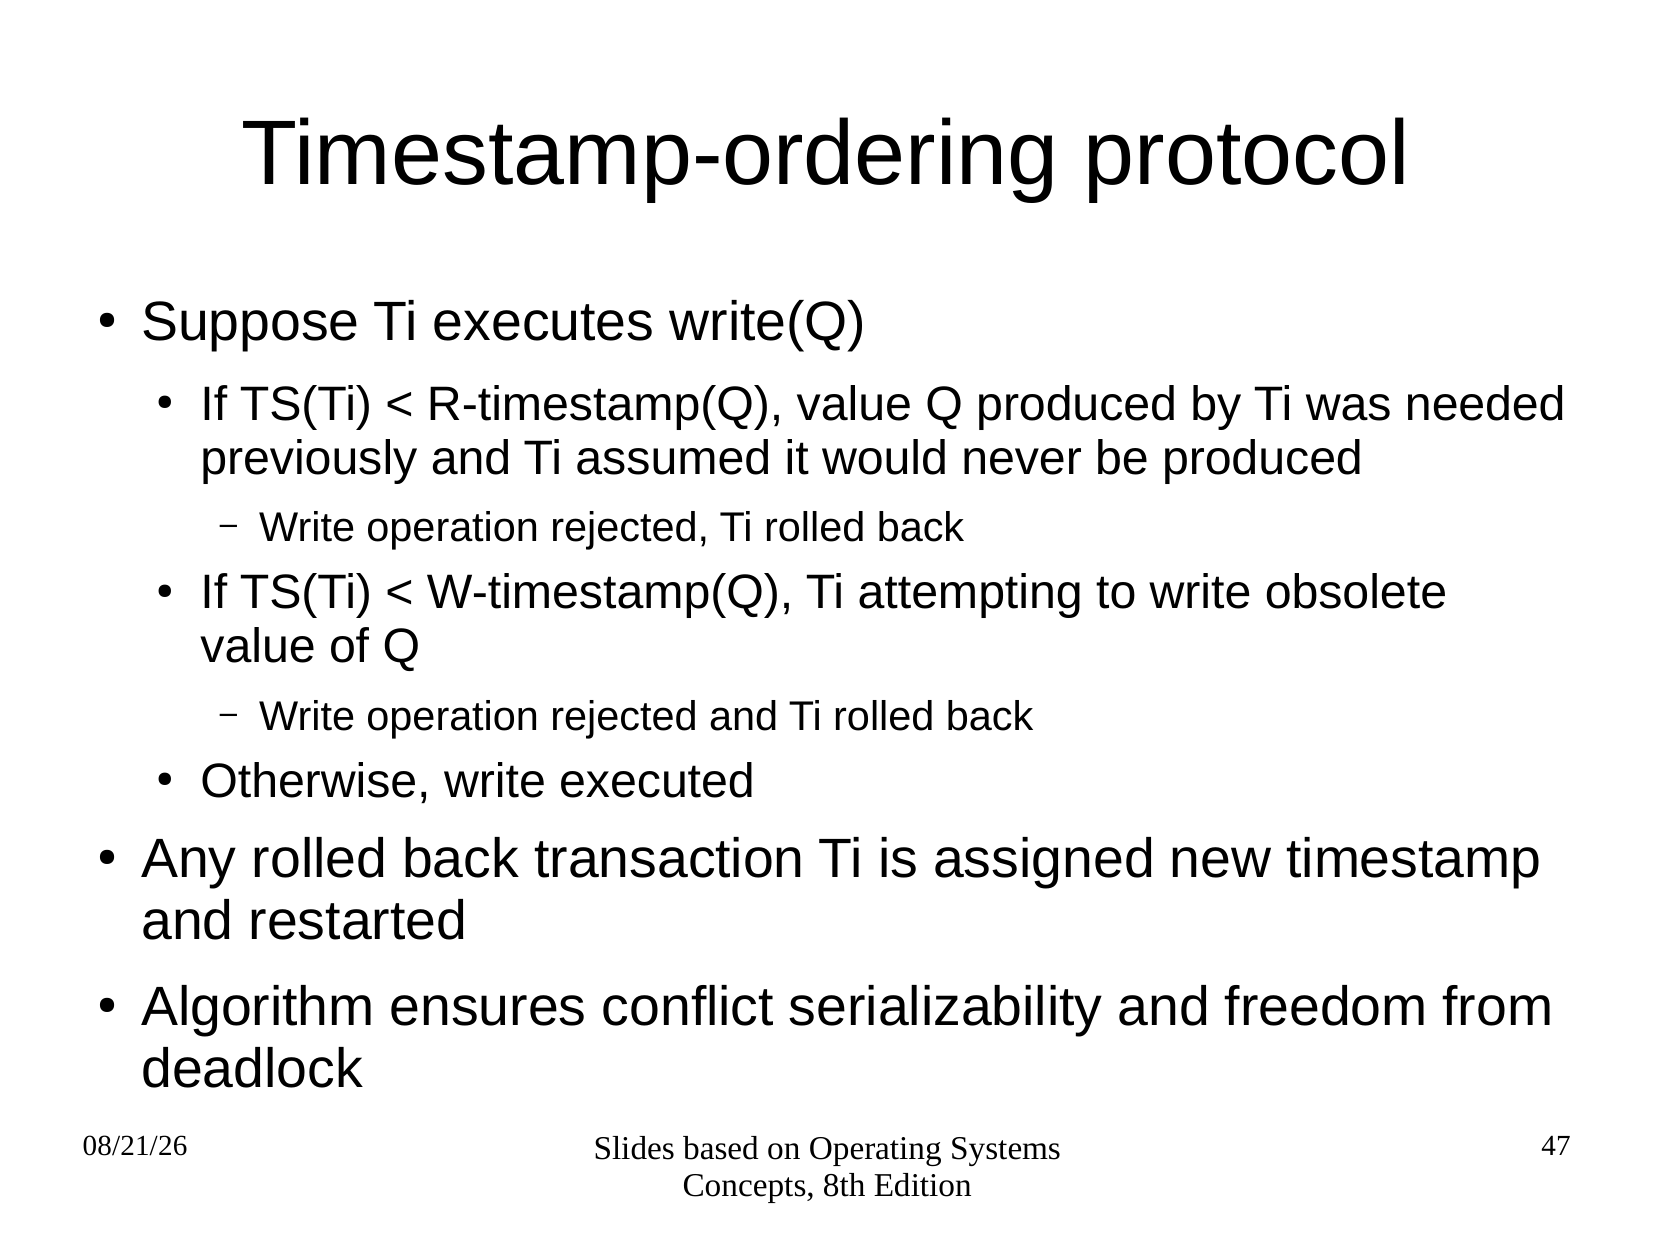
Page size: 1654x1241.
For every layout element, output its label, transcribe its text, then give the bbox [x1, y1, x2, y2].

title Timestamp-ordering protocol [82, 49, 1571, 257]
list Suppose Ti executes write(Q) If TS(Ti) < R-timestamp(Q), value Q produced by Ti was needed previously and Ti assumed it would never be produced Write operation rejected, Ti rolled back If TS(Ti) < W-timestamp(Q), Ti attempting to write obsolete value of Q Write operation rejected and Ti rolled back Otherwise, write executed Any rolled back transaction Ti is assigned new timestamp and restarted Algorithm ensures conflict serializability and freedom from deadlock [82, 290, 1571, 1109]
